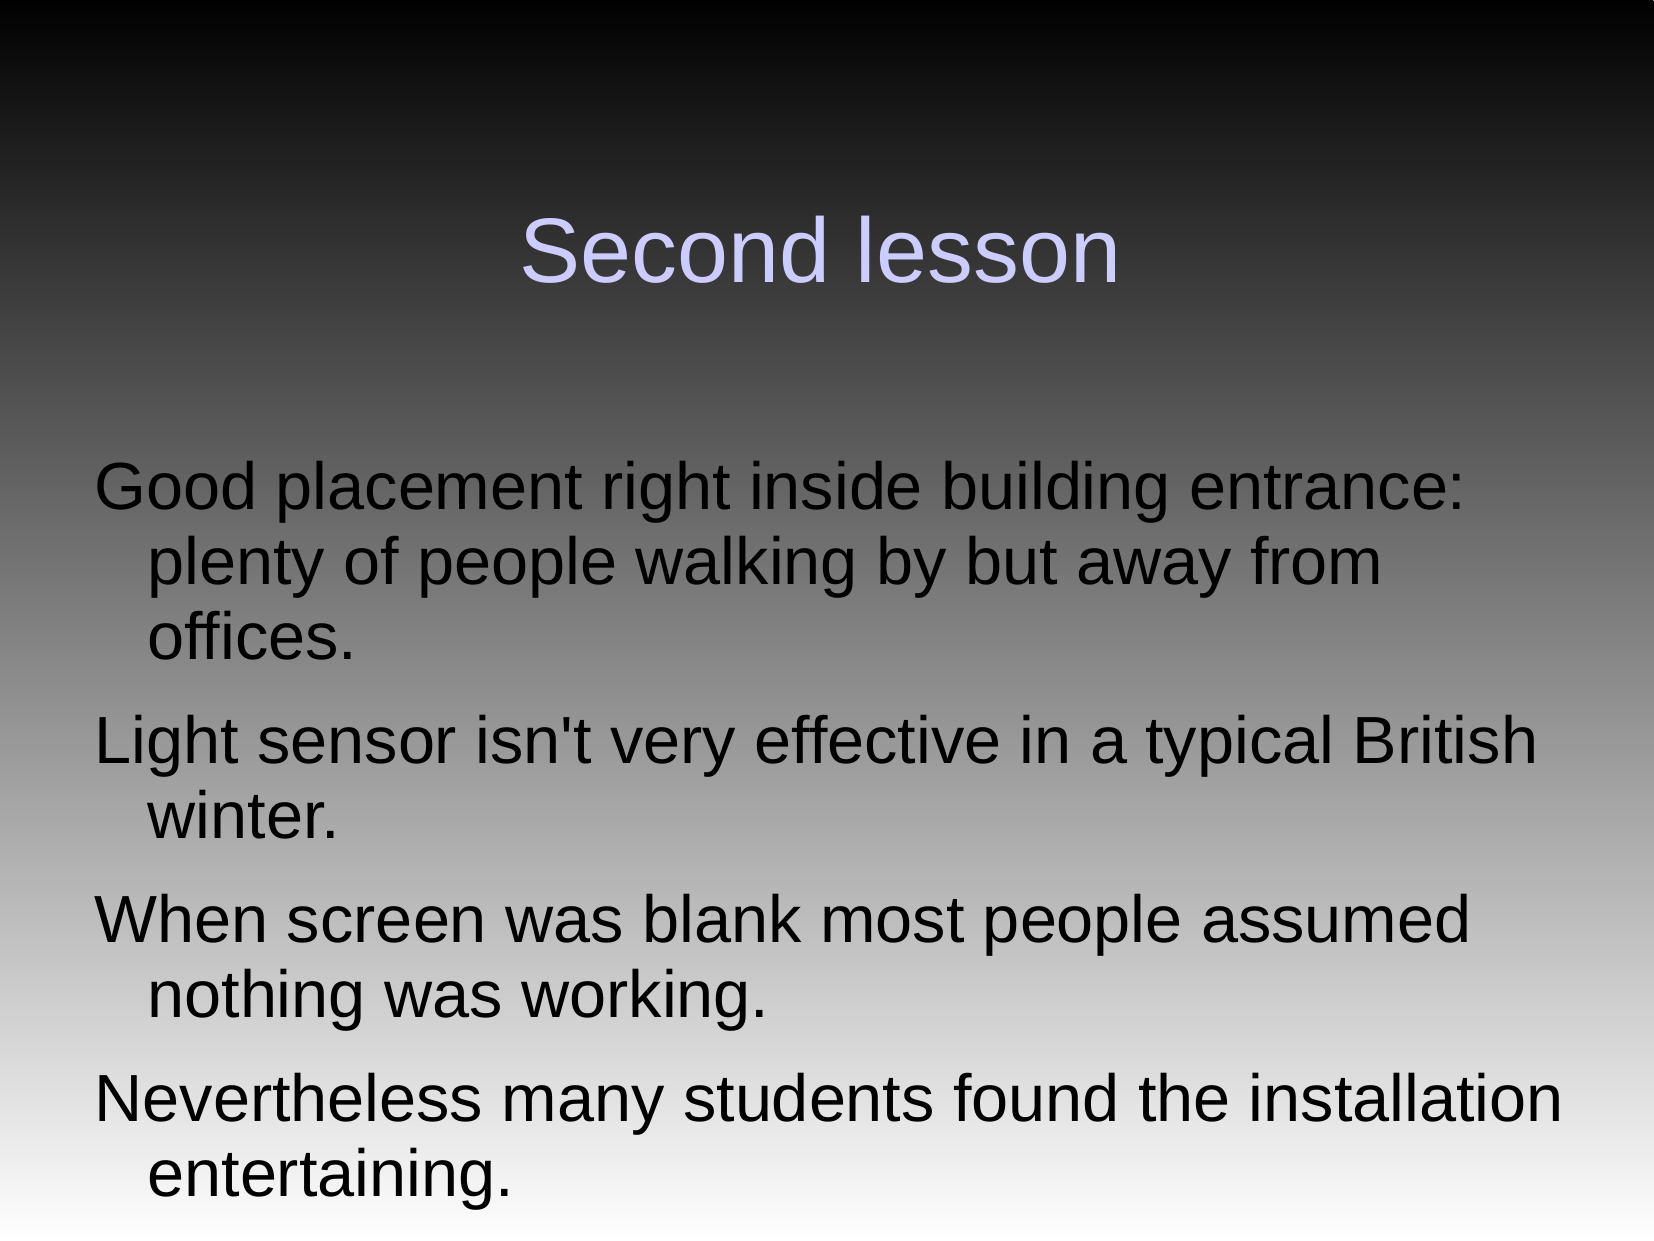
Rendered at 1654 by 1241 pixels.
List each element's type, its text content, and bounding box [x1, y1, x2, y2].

title Second lesson [76, 147, 1565, 355]
list Good placement right inside building entrance: plenty of people walking by but away from offices. Light sensor isn't very effective in a typical British winter. When screen was blank most people assumed nothing was working. Nevertheless many students found the installation entertaining. [76, 449, 1565, 1211]
